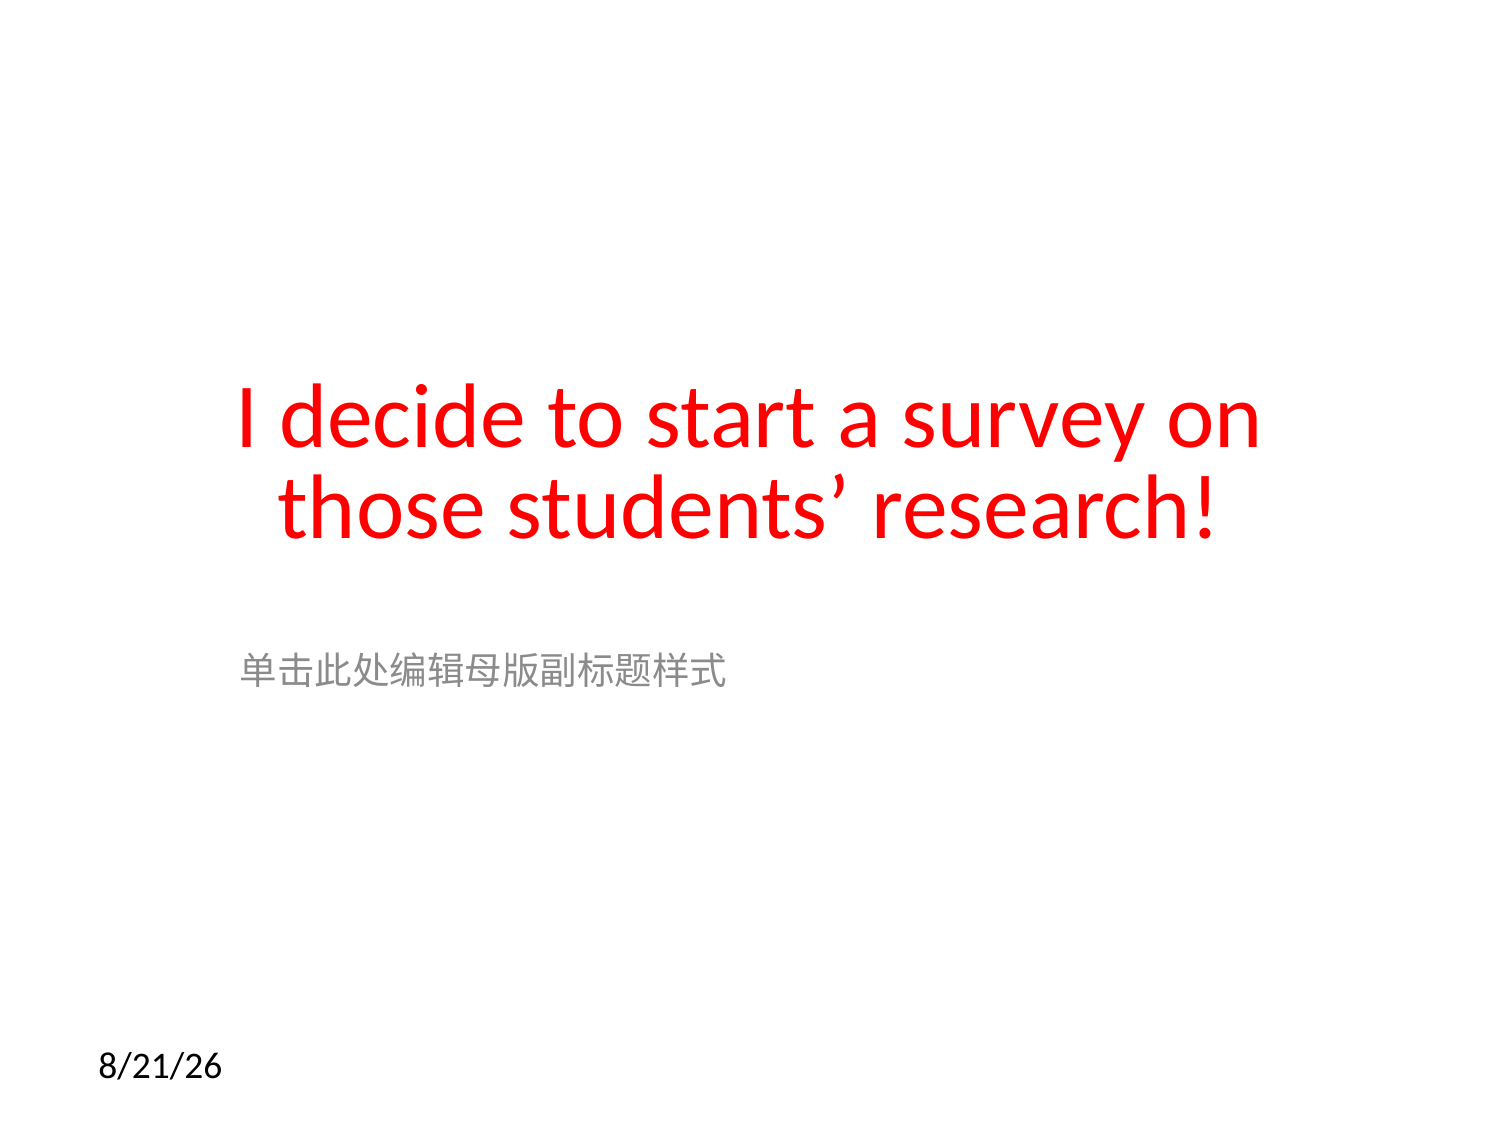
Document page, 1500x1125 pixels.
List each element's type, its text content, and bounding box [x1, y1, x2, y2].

title I decide to start a survey on those students’ research! [112, 349, 1388, 591]
